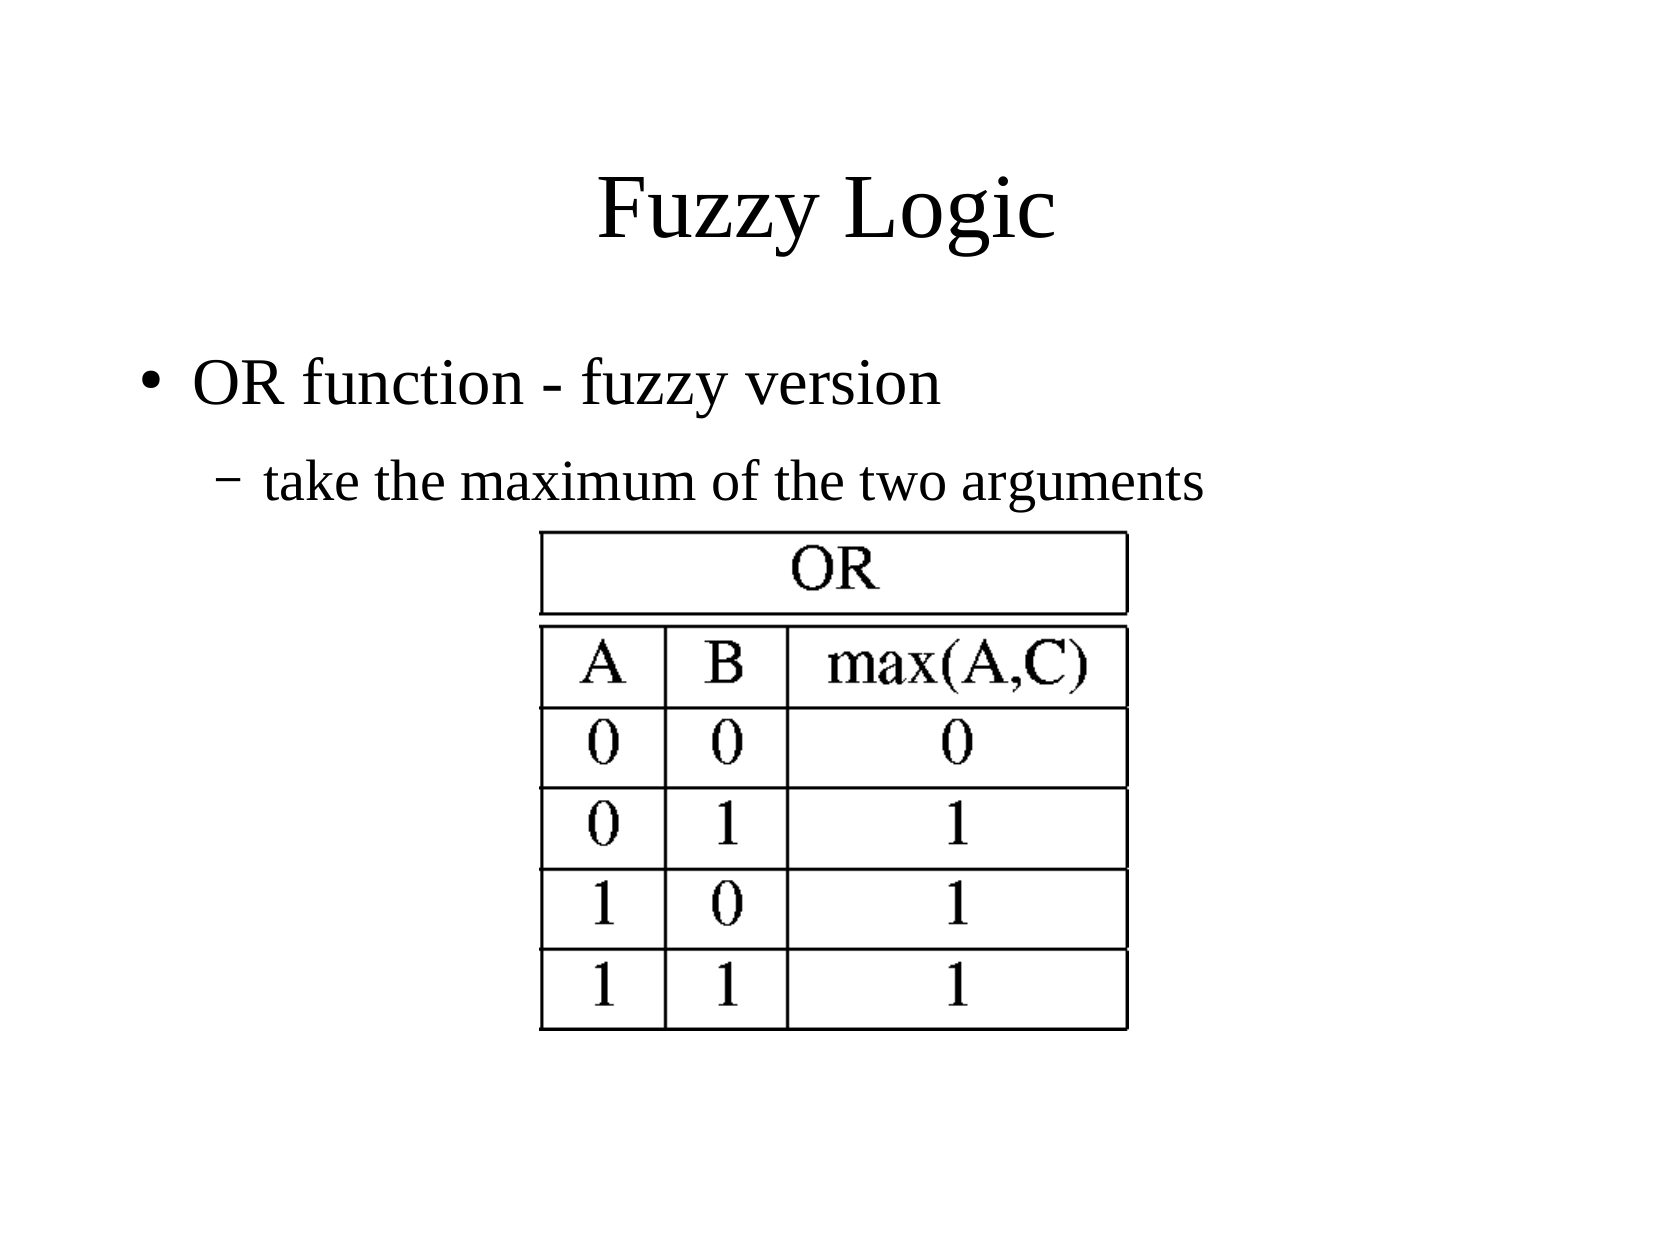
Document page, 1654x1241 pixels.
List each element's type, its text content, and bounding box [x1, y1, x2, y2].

chart [539, 528, 1129, 1031]
title Fuzzy Logic [121, 102, 1534, 311]
list OR function - fuzzy version take the maximum of the two arguments [121, 344, 1534, 540]
